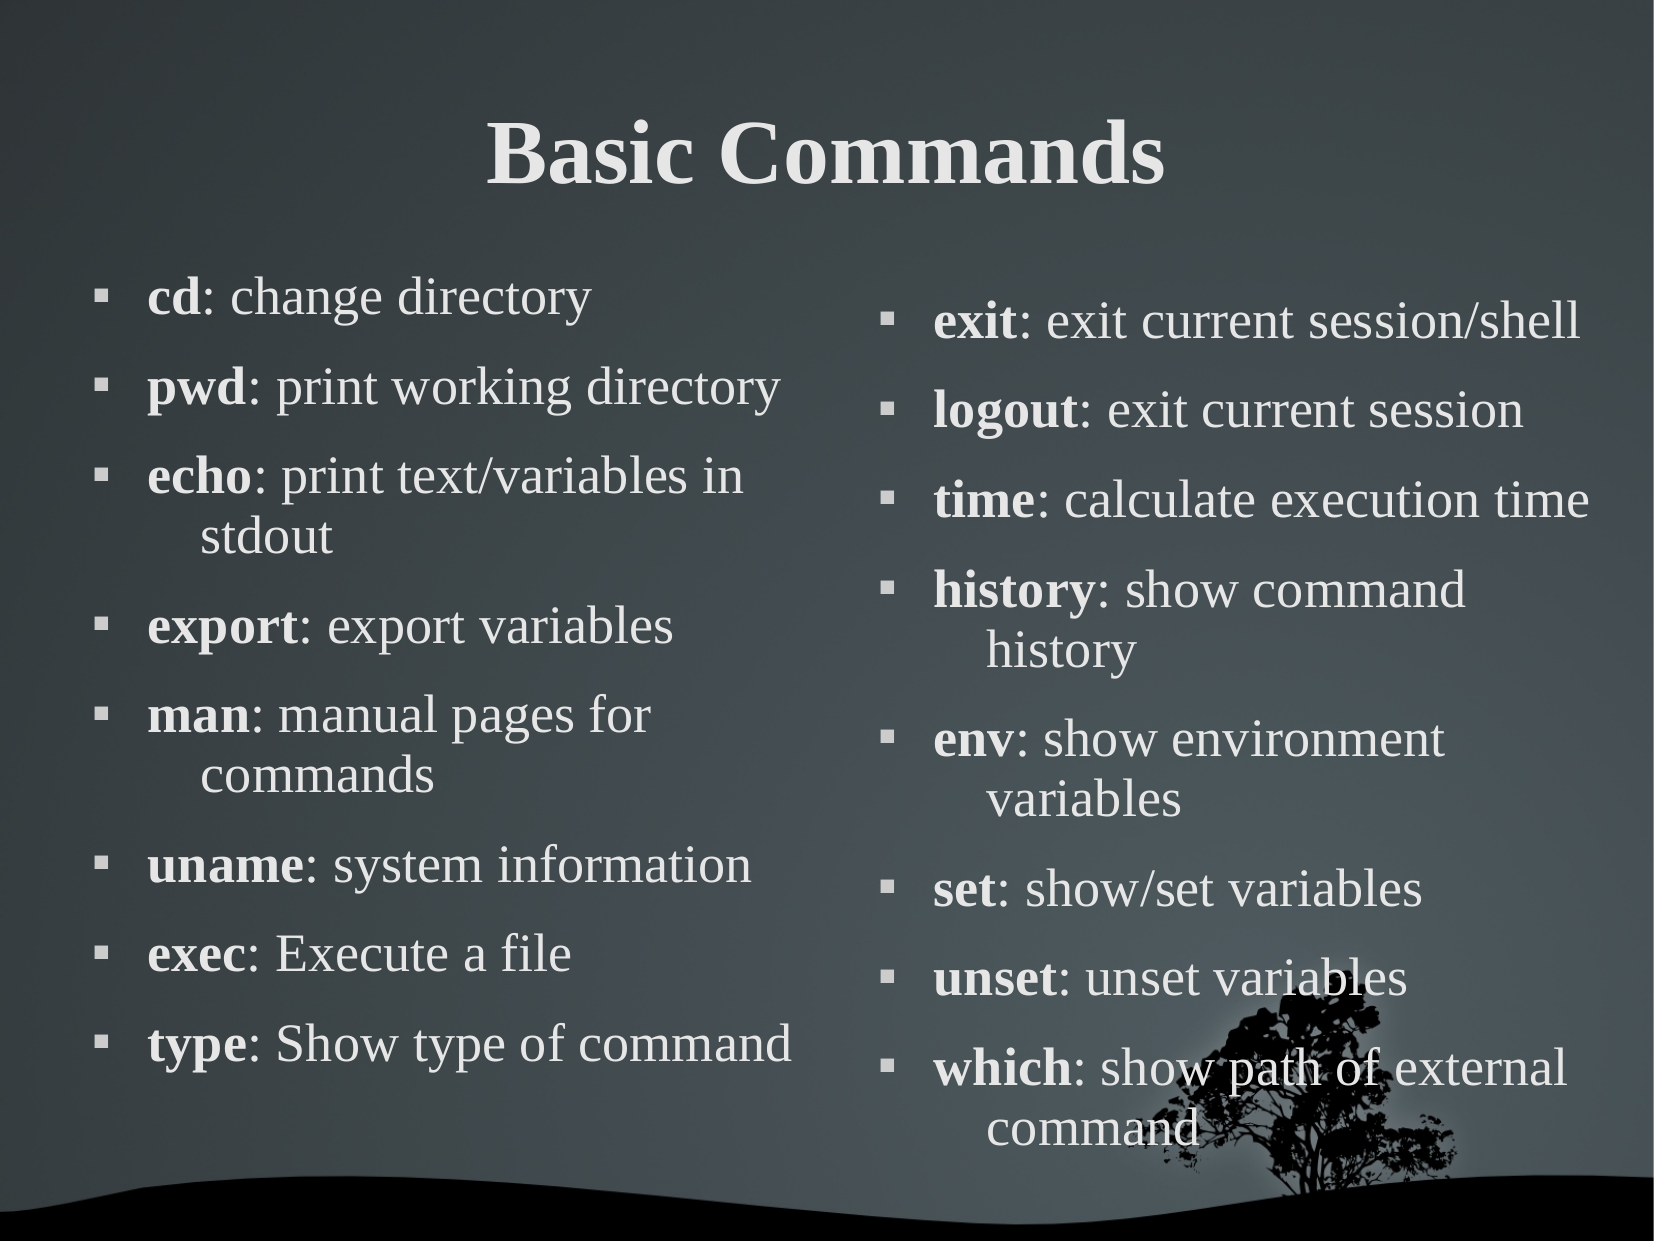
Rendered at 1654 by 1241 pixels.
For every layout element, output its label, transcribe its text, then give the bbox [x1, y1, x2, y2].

title Basic Commands [82, 49, 1571, 257]
list exit: exit current session/shell logout: exit current session time: calculate execution time history: show command history env: show environment variables set: show/set variables unset: unset variables which: show path of external command [845, 290, 1625, 1241]
list cd: change directory pwd: print working directory echo: print text/variables in stdout export: export variables man: manual pages for commands uname: system information exec: Execute a file type: Show type of command [59, 266, 809, 1241]
picture [0, 0, 1654, 1241]
